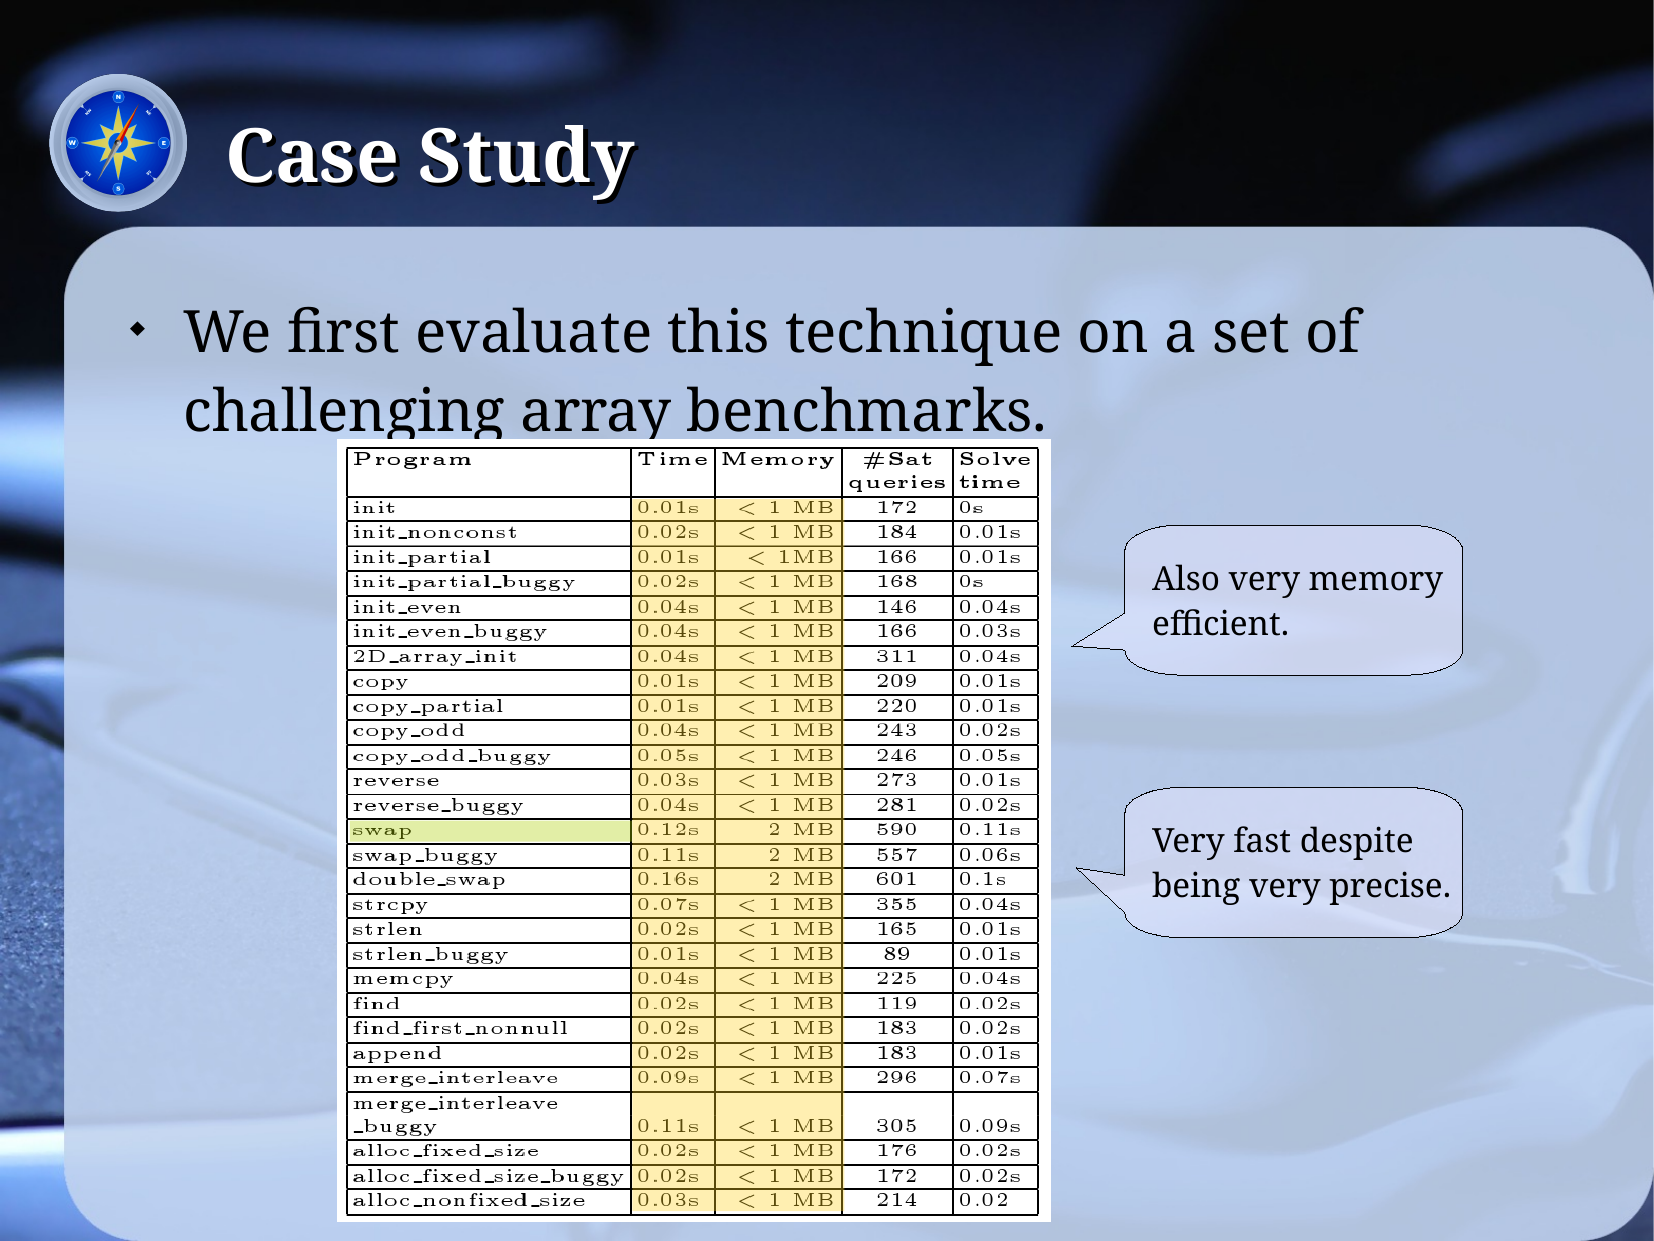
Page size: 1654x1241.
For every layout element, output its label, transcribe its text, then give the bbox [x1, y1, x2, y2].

picture [0, 0, 1654, 1241]
title Case Study [225, 49, 1571, 257]
list We first evaluate this technique on a set of challenging array benchmarks. [112, 290, 1571, 1109]
text_box Also very memory efficient. [1071, 525, 1463, 676]
text_box [349, 499, 845, 1212]
text_box Very fast despite being very precise. [1076, 787, 1463, 938]
